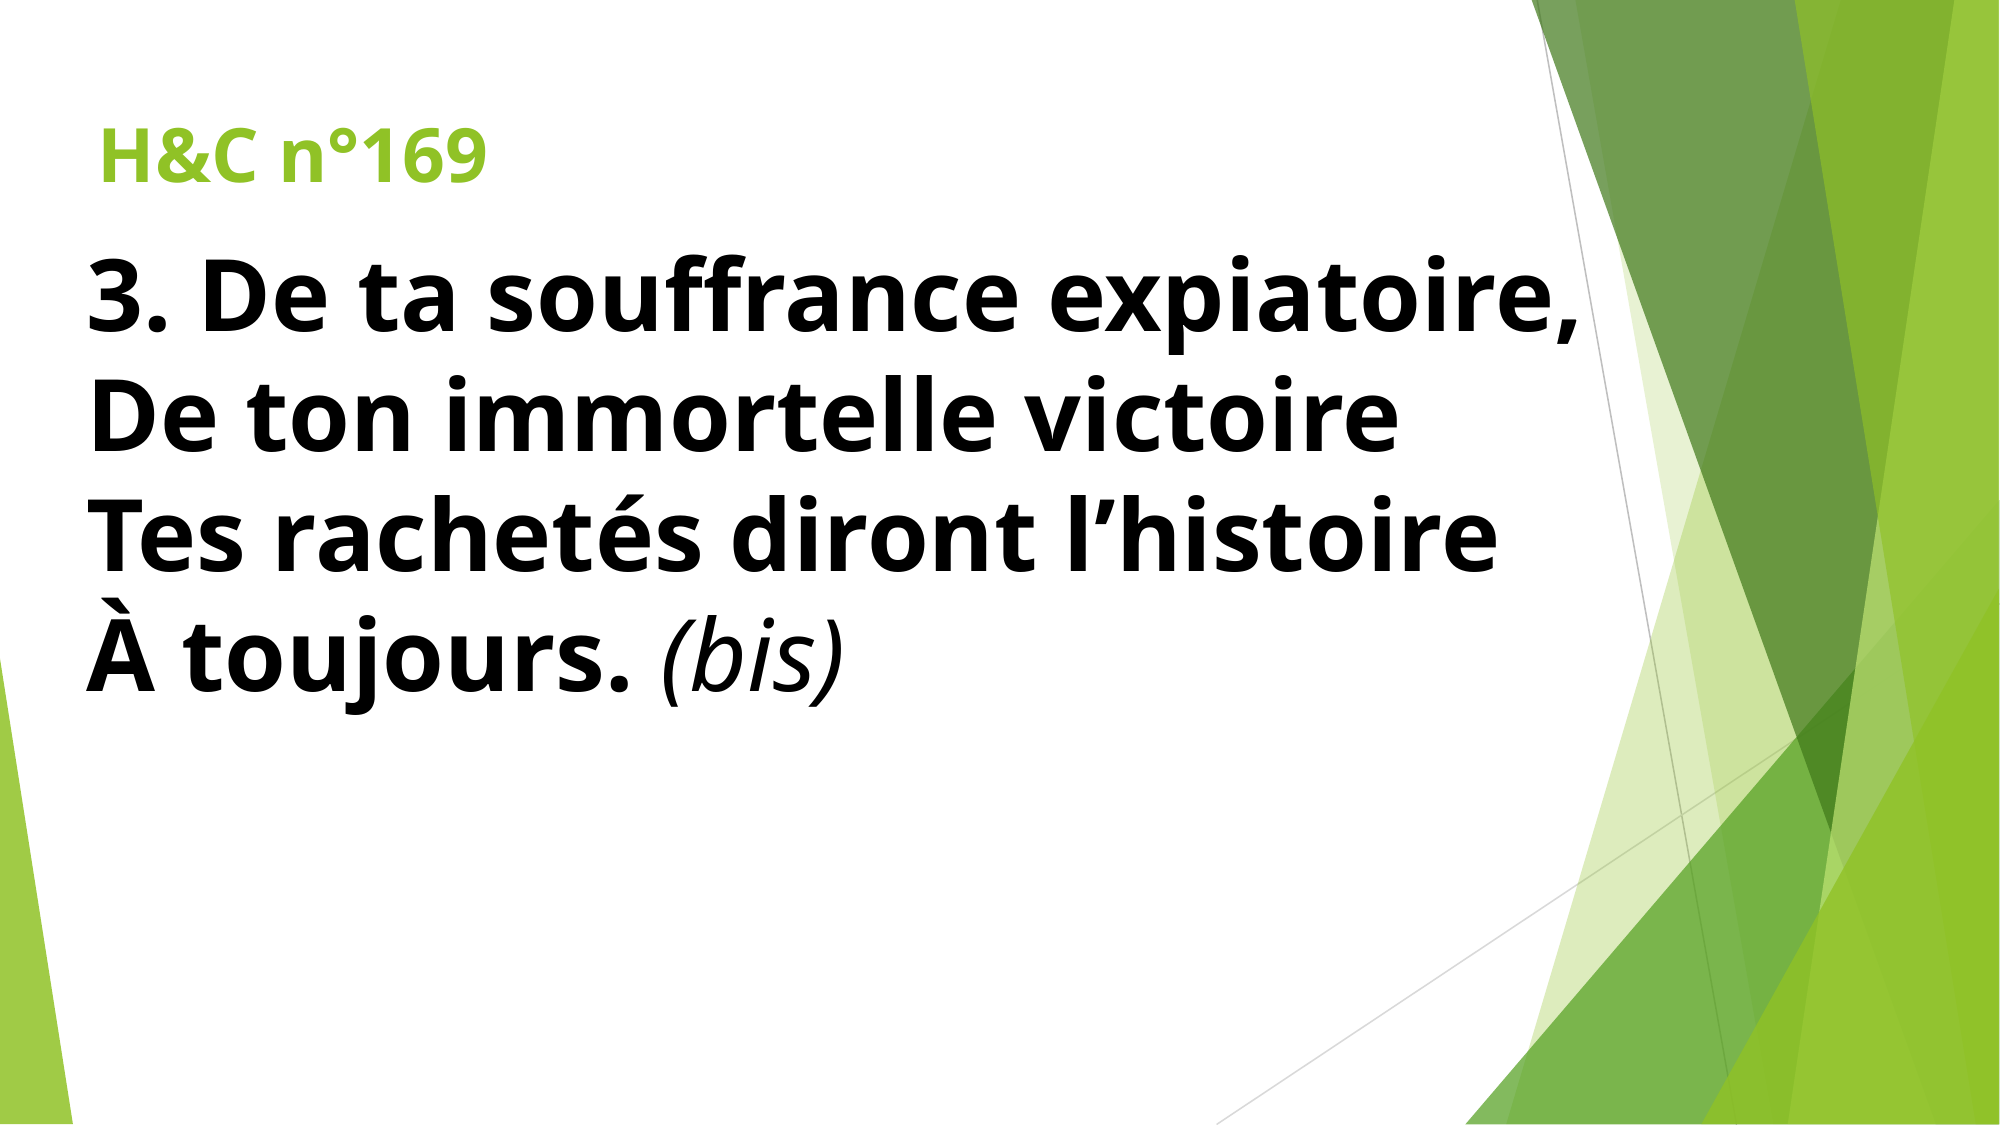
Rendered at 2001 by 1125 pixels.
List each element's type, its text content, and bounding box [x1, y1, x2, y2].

text_box 3. De ta souffrance expiatoire, De ton immortelle victoire Tes rachetés diront l’histoire À toujours. (bis) [70, 224, 1949, 1063]
text_box H&C n°169 [82, 99, 1522, 224]
